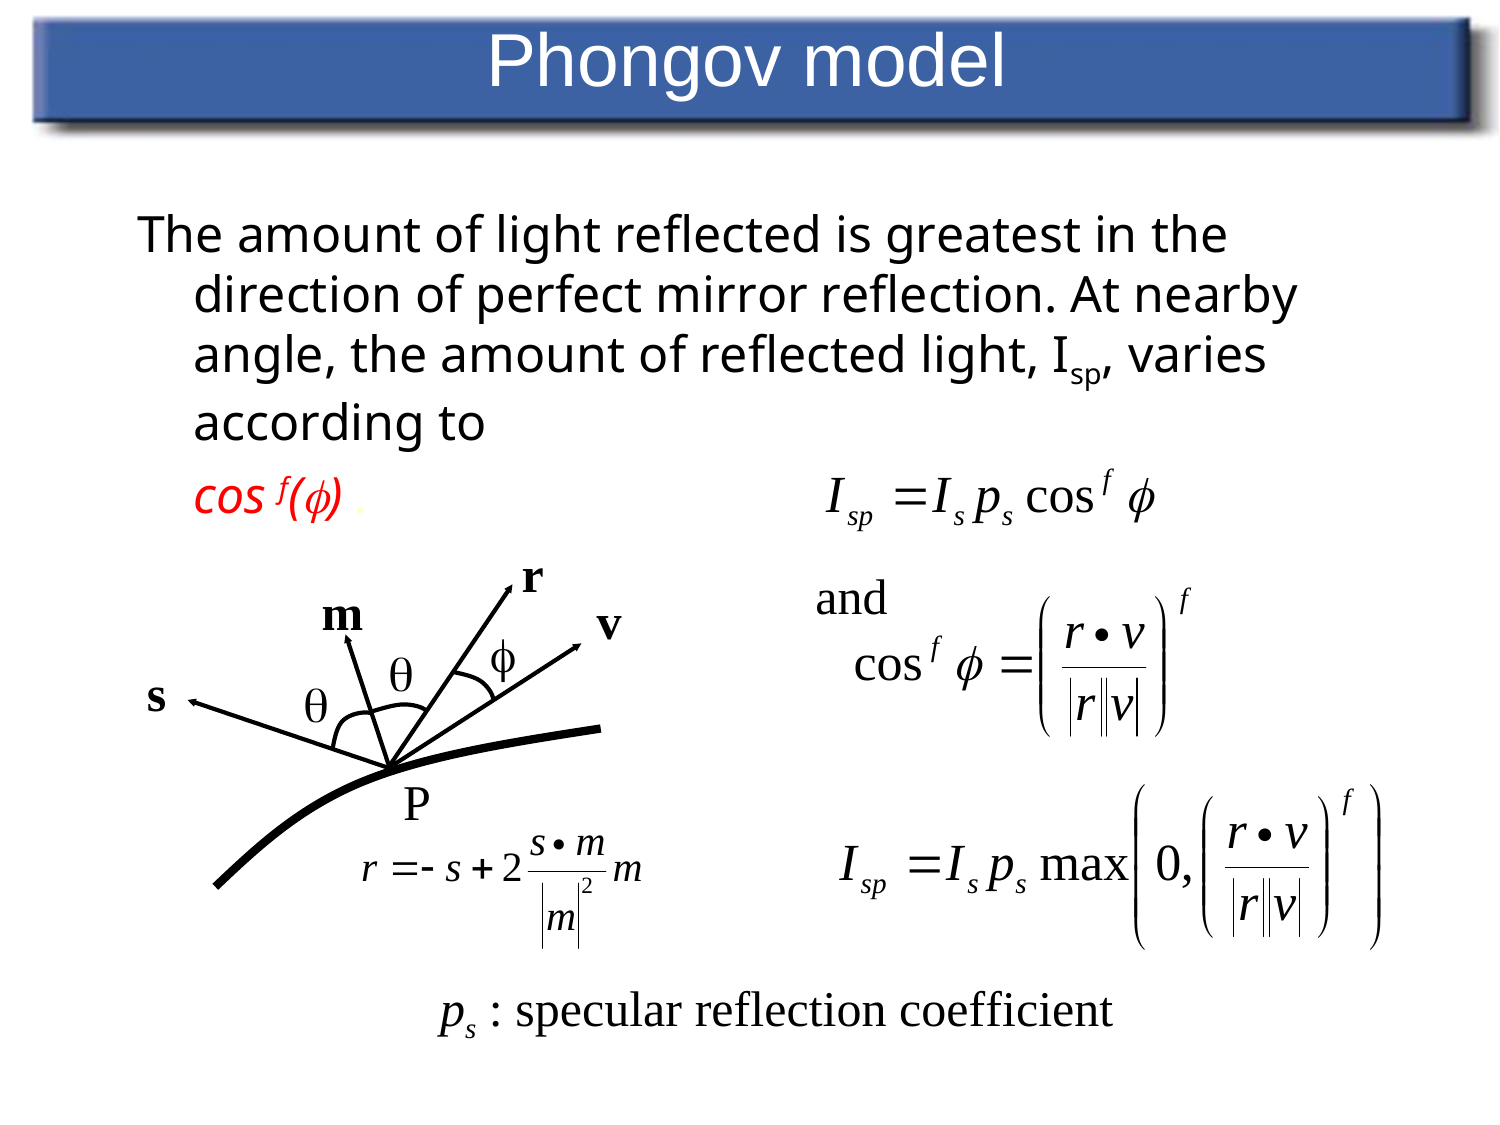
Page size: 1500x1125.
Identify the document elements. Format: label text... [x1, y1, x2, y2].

text_box  [475, 681, 486, 691]
text_box and [800, 556, 903, 633]
picture [31, 14, 1499, 142]
chart [851, 582, 1199, 743]
chart [358, 819, 645, 954]
chart [834, 780, 1391, 956]
text_box  [475, 615, 488, 634]
text_box  [475, 615, 532, 691]
text_box r [506, 534, 559, 611]
text_box  [337, 724, 344, 741]
text_box  [373, 634, 430, 710]
title Phongov model [109, 0, 1385, 110]
text_box s [132, 653, 182, 730]
text_box P [388, 762, 446, 819]
chart [820, 462, 1161, 538]
text_box The amount of light reflected is greatest in the direction of perfect mirror reflection. At nearby angle, the amount of reflected light, Isp, varies according to cos f() . [122, 194, 1417, 464]
text_box  [288, 665, 344, 741]
text_box m [306, 572, 379, 648]
text_box ps : specular reflection coefficient [425, 968, 1264, 1053]
text_box v [581, 581, 637, 658]
text_box P [413, 789, 424, 805]
